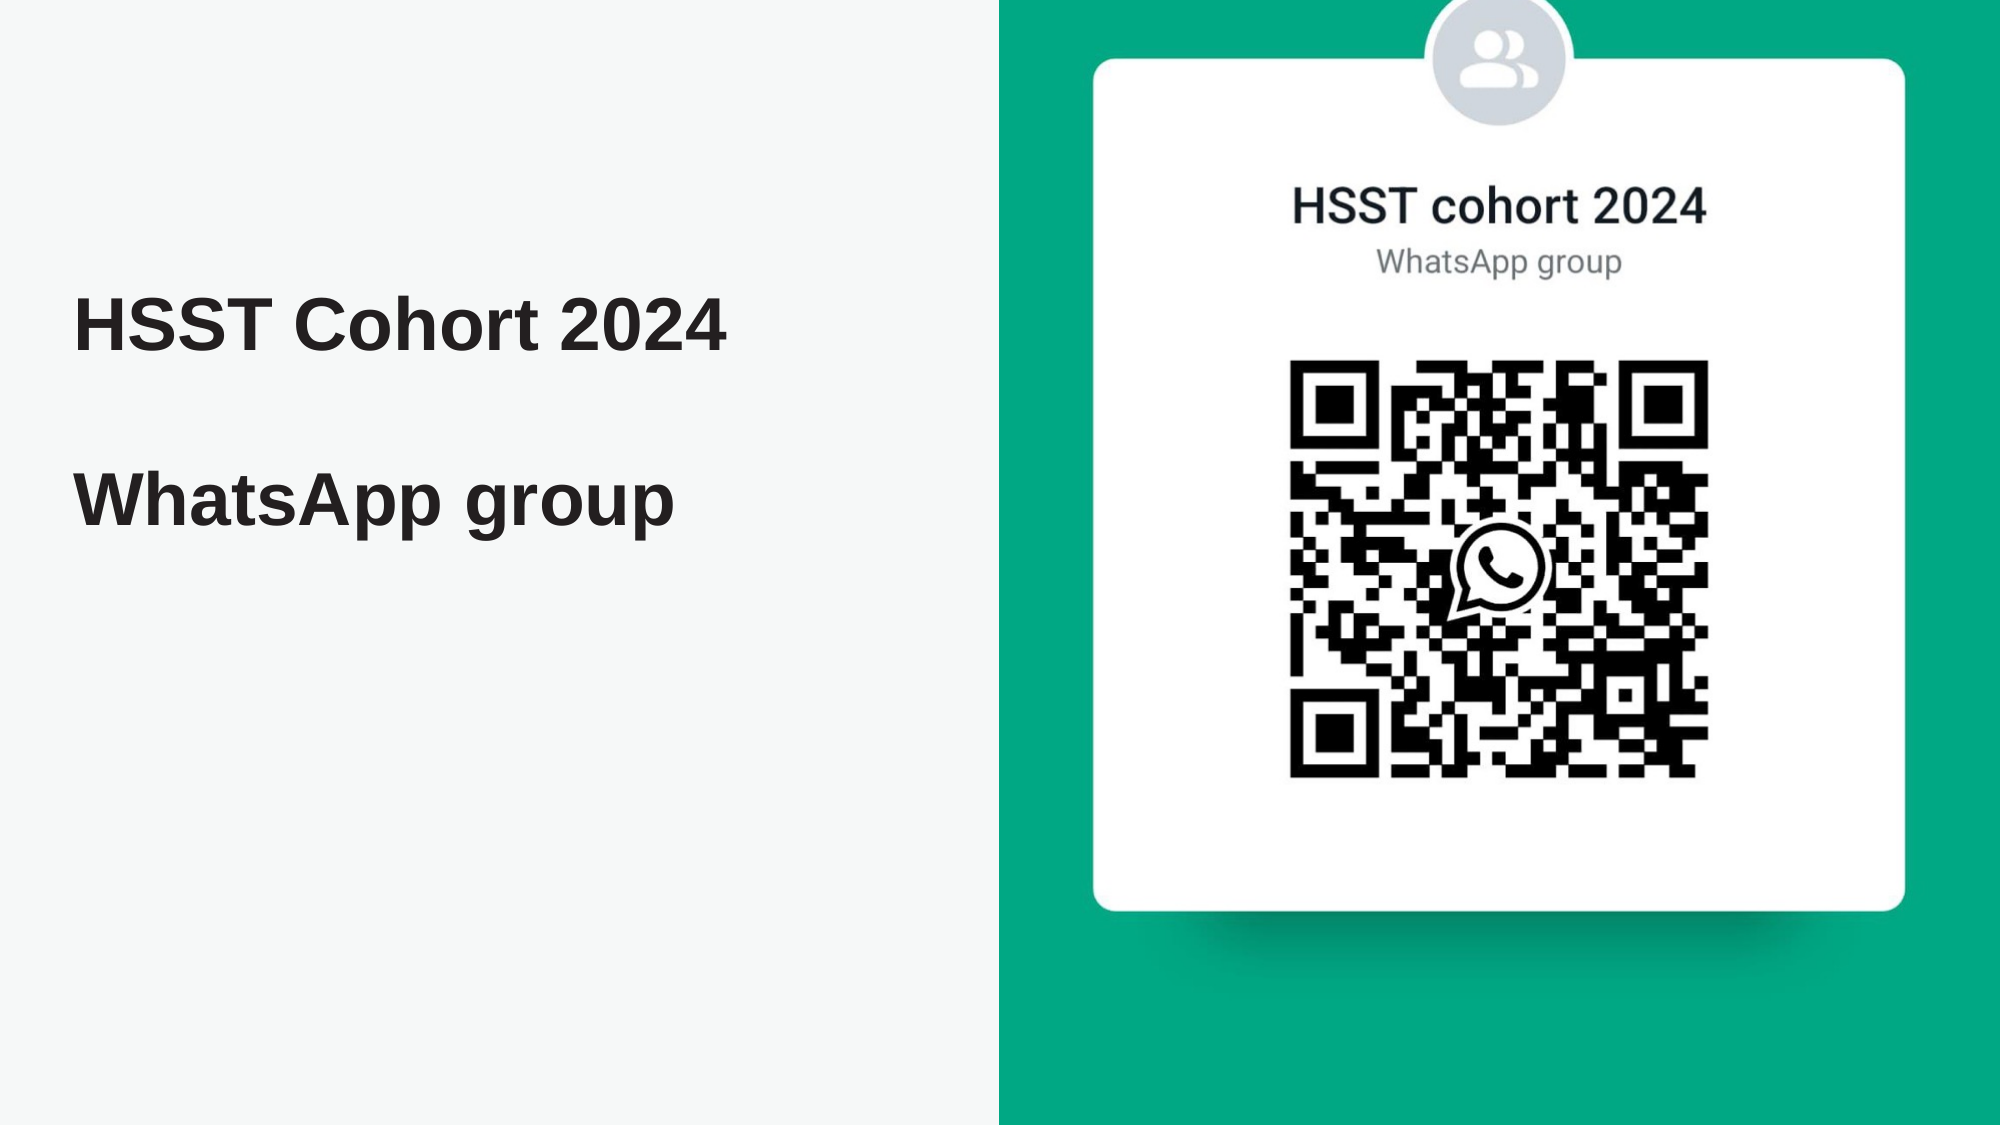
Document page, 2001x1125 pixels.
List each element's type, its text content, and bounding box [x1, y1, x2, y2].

picture [999, 0, 2000, 1125]
title HSST Cohort 2024 WhatsApp group [58, 270, 864, 784]
